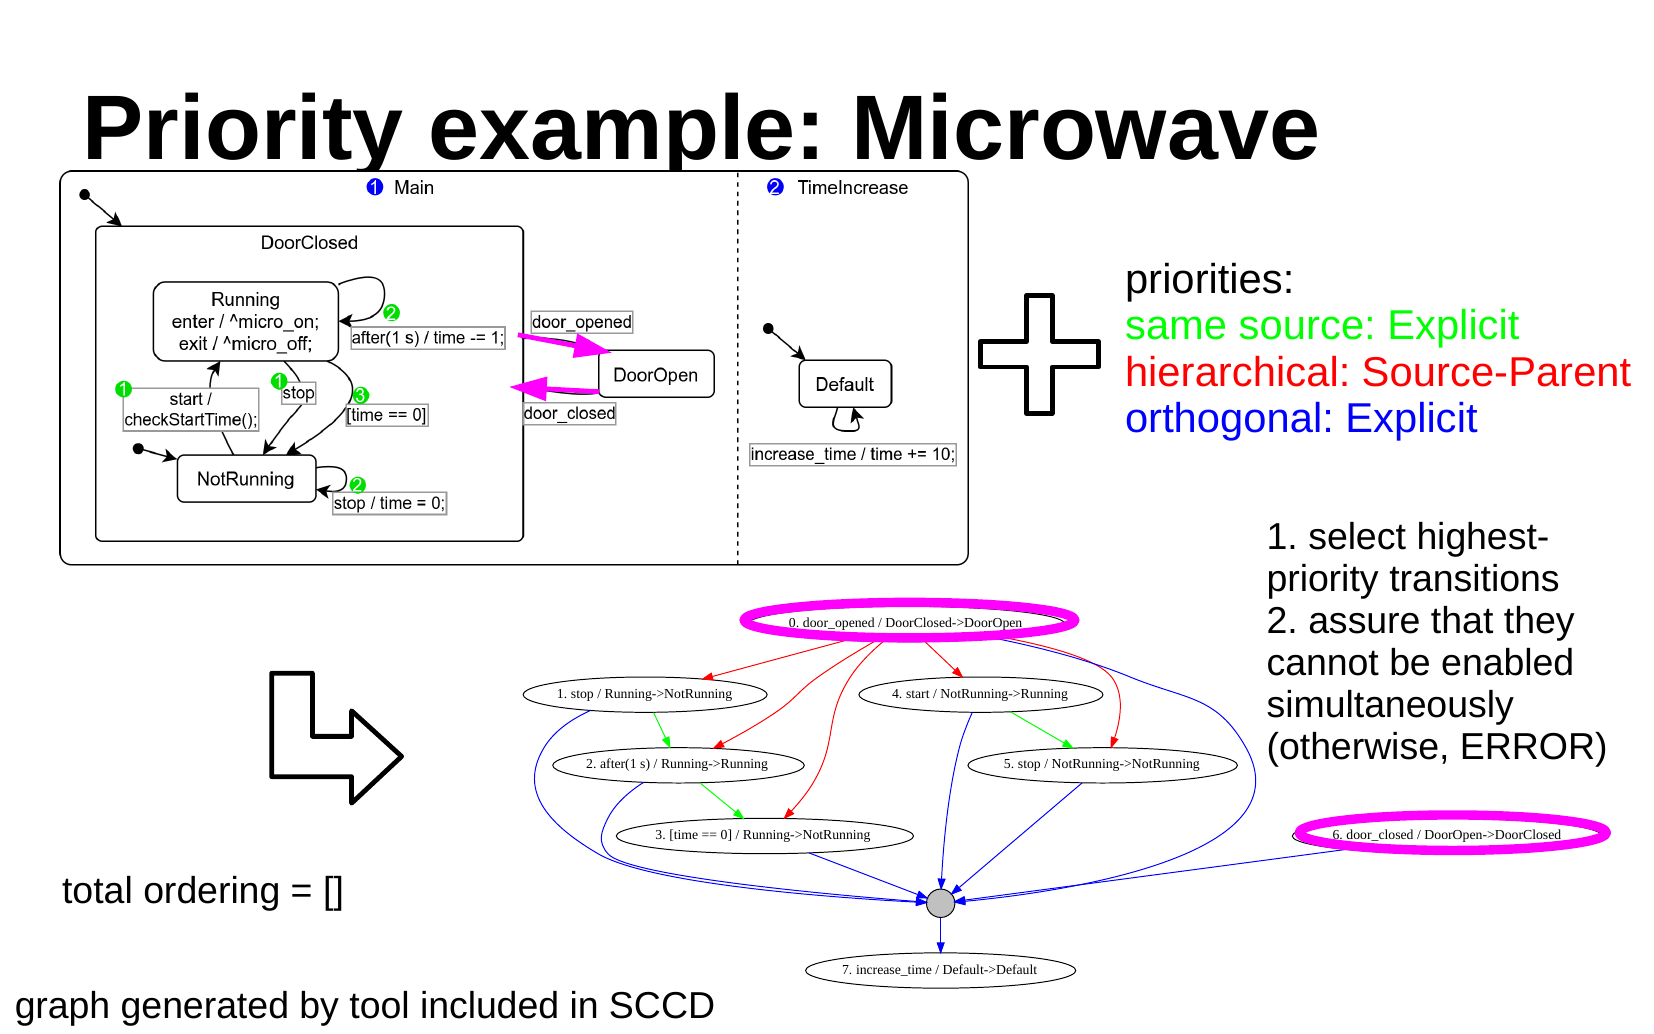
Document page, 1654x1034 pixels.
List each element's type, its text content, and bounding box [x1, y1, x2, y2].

text_box priorities: same source: Explicit hierarchical: Source-Parent orthogonal: Explicit [1110, 248, 1654, 461]
picture [519, 602, 1607, 993]
text_box total ordering = [] [47, 862, 426, 920]
picture [1580, 817, 1607, 825]
text_box 1. select highest-priority transitions 2. assure that they cannot be enabled simultaneously (otherwise, ERROR) [1251, 507, 1630, 817]
title Priority example: Microwave [82, 41, 1571, 214]
picture [59, 170, 969, 567]
text_box [271, 673, 402, 804]
picture [1308, 820, 1598, 845]
text_box graph generated by tool included in SCCD [0, 976, 1465, 1034]
picture [754, 608, 1065, 633]
